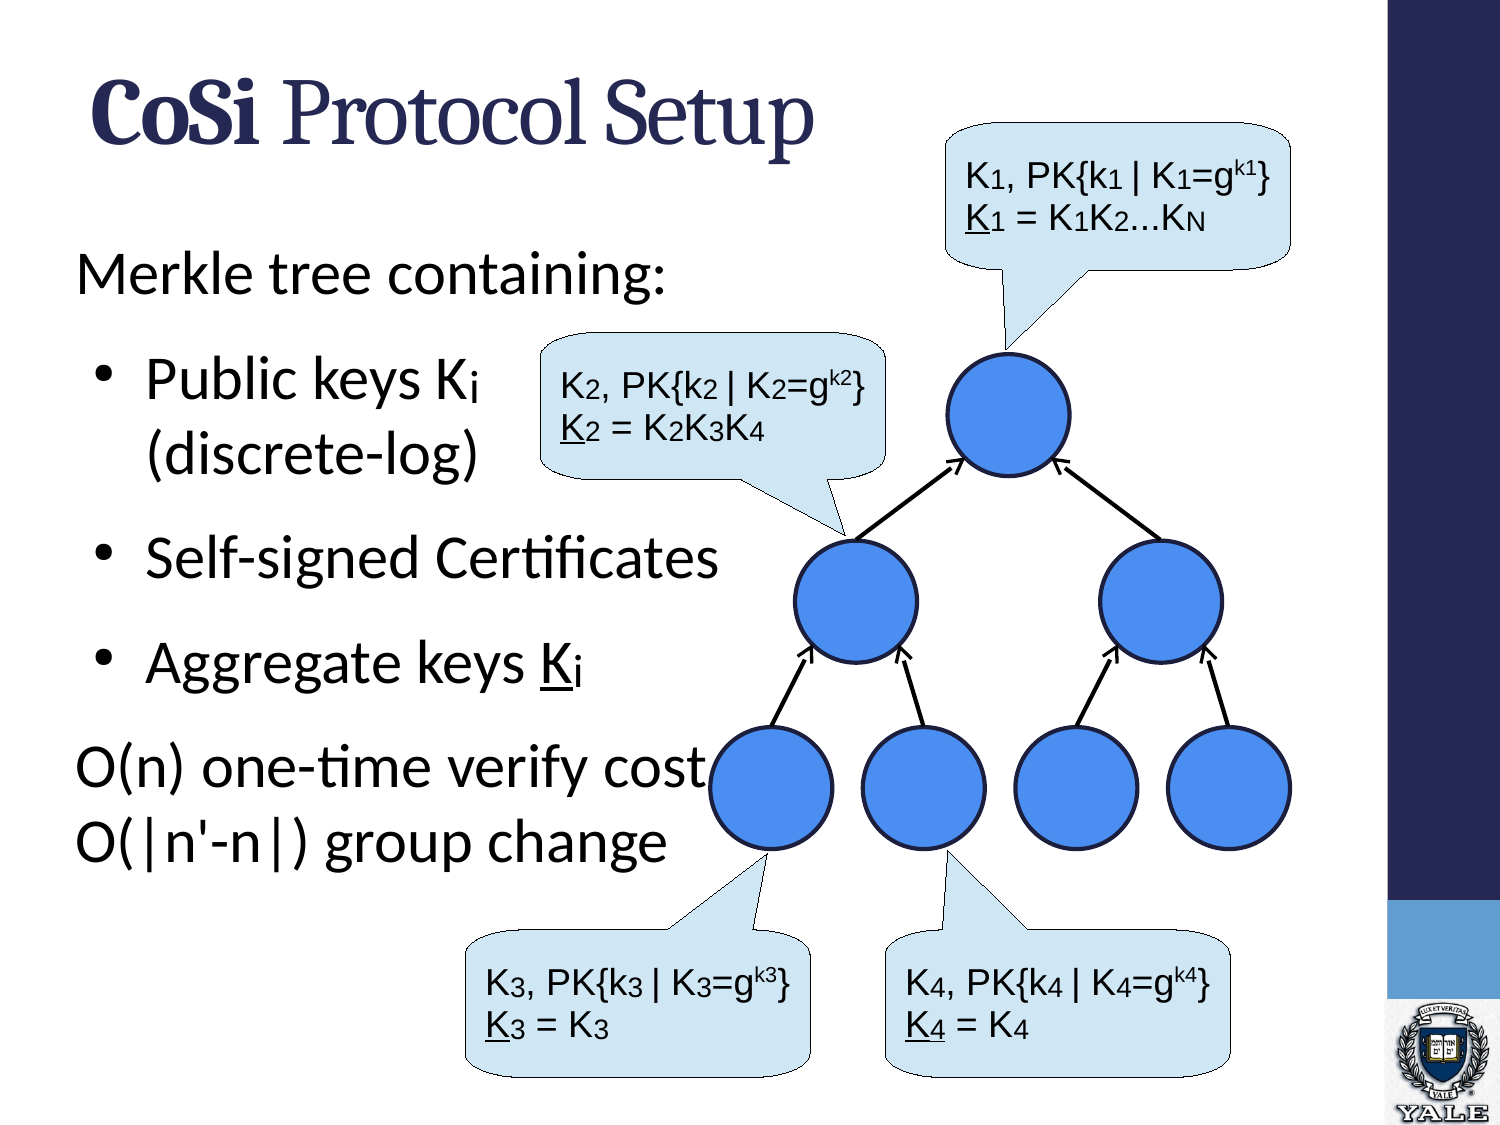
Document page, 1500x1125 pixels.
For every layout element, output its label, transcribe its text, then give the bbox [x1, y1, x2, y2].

text_box K2, PK{k2 | K2=gk2} K2 = K2K3K4 [540, 332, 886, 536]
text_box [947, 354, 1070, 477]
text_box [1100, 540, 1223, 663]
text_box [1015, 727, 1138, 850]
list Merkle tree containing: Public keys Ki (discrete-log) Self-signed Certificates Aggregate keys Ki O(n) one-time verify cost O(|n'-n|) group change [75, 232, 1325, 1096]
text_box [1167, 727, 1291, 850]
text_box K1, PK{k1 | K1=gk1} K1 = K1K2...KN [945, 122, 1291, 350]
text_box K4, PK{k4 | K4=gk4} K4 = K4 [885, 850, 1231, 1078]
picture [1384, 999, 1500, 1125]
text_box [795, 540, 918, 663]
title CoSi Protocol Setup [75, 12, 1325, 200]
text_box [862, 727, 985, 850]
text_box [710, 727, 833, 850]
